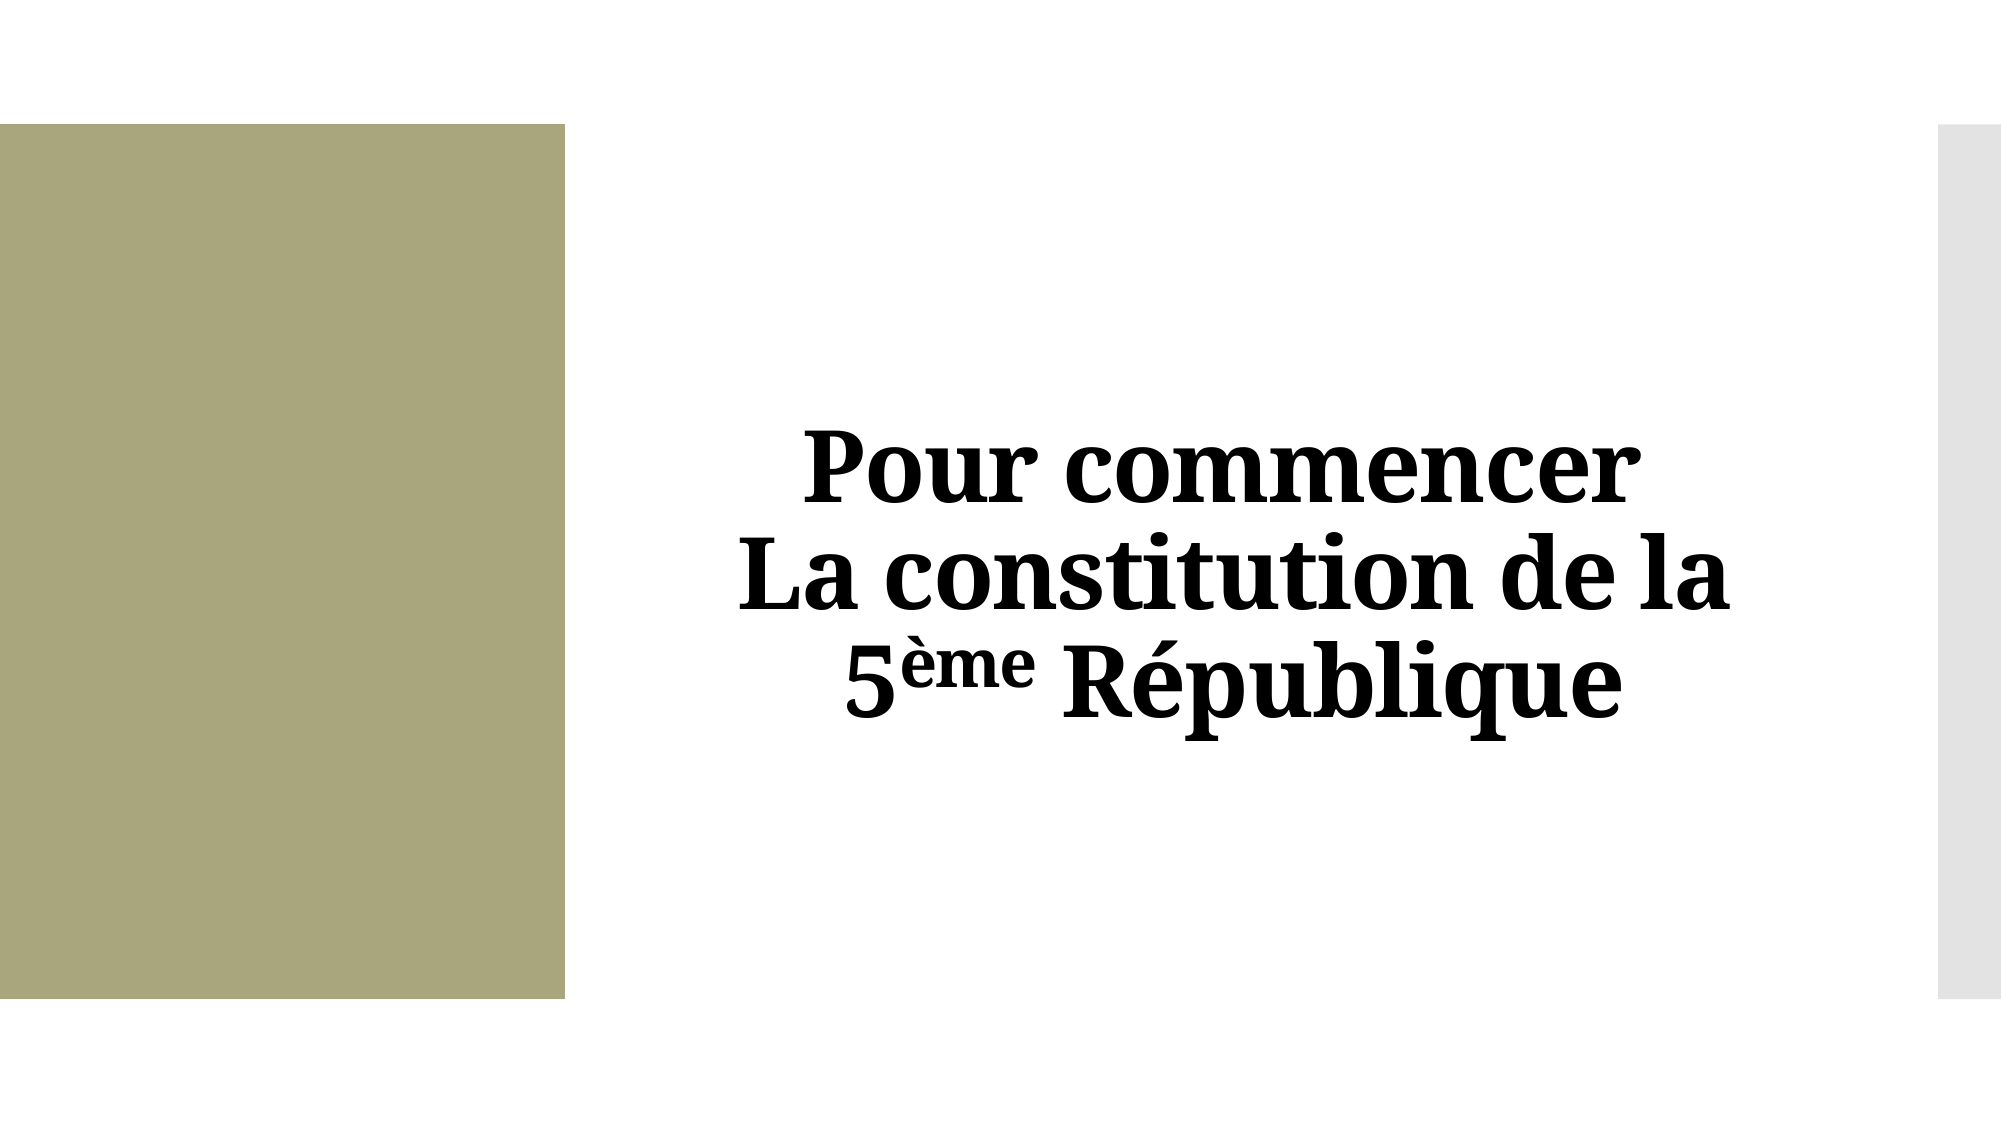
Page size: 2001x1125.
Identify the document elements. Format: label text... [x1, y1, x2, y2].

title Pour commencer La constitution de la 5ème République [634, 213, 1835, 747]
